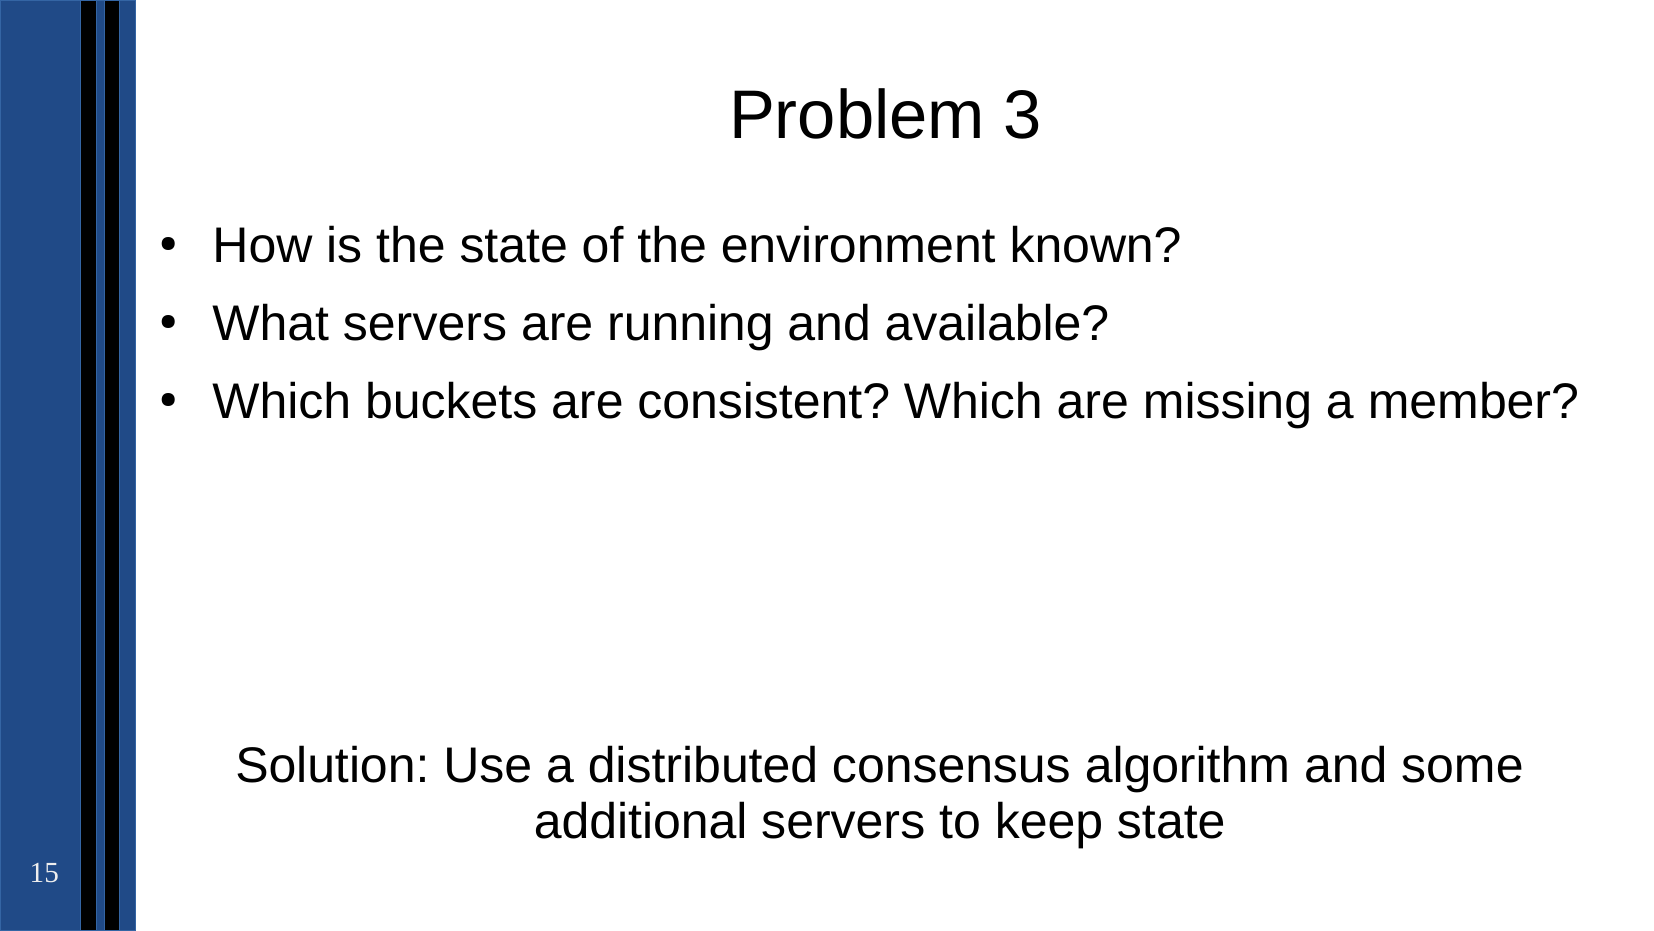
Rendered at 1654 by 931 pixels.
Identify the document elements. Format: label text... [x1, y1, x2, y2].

title Problem 3 [141, 37, 1630, 193]
list How is the state of the environment known? What servers are running and available? Which buckets are consistent? Which are missing a member? [141, 217, 1630, 616]
list Solution: Use a distributed consensus algorithm and some additional servers to keep state [135, 664, 1624, 922]
